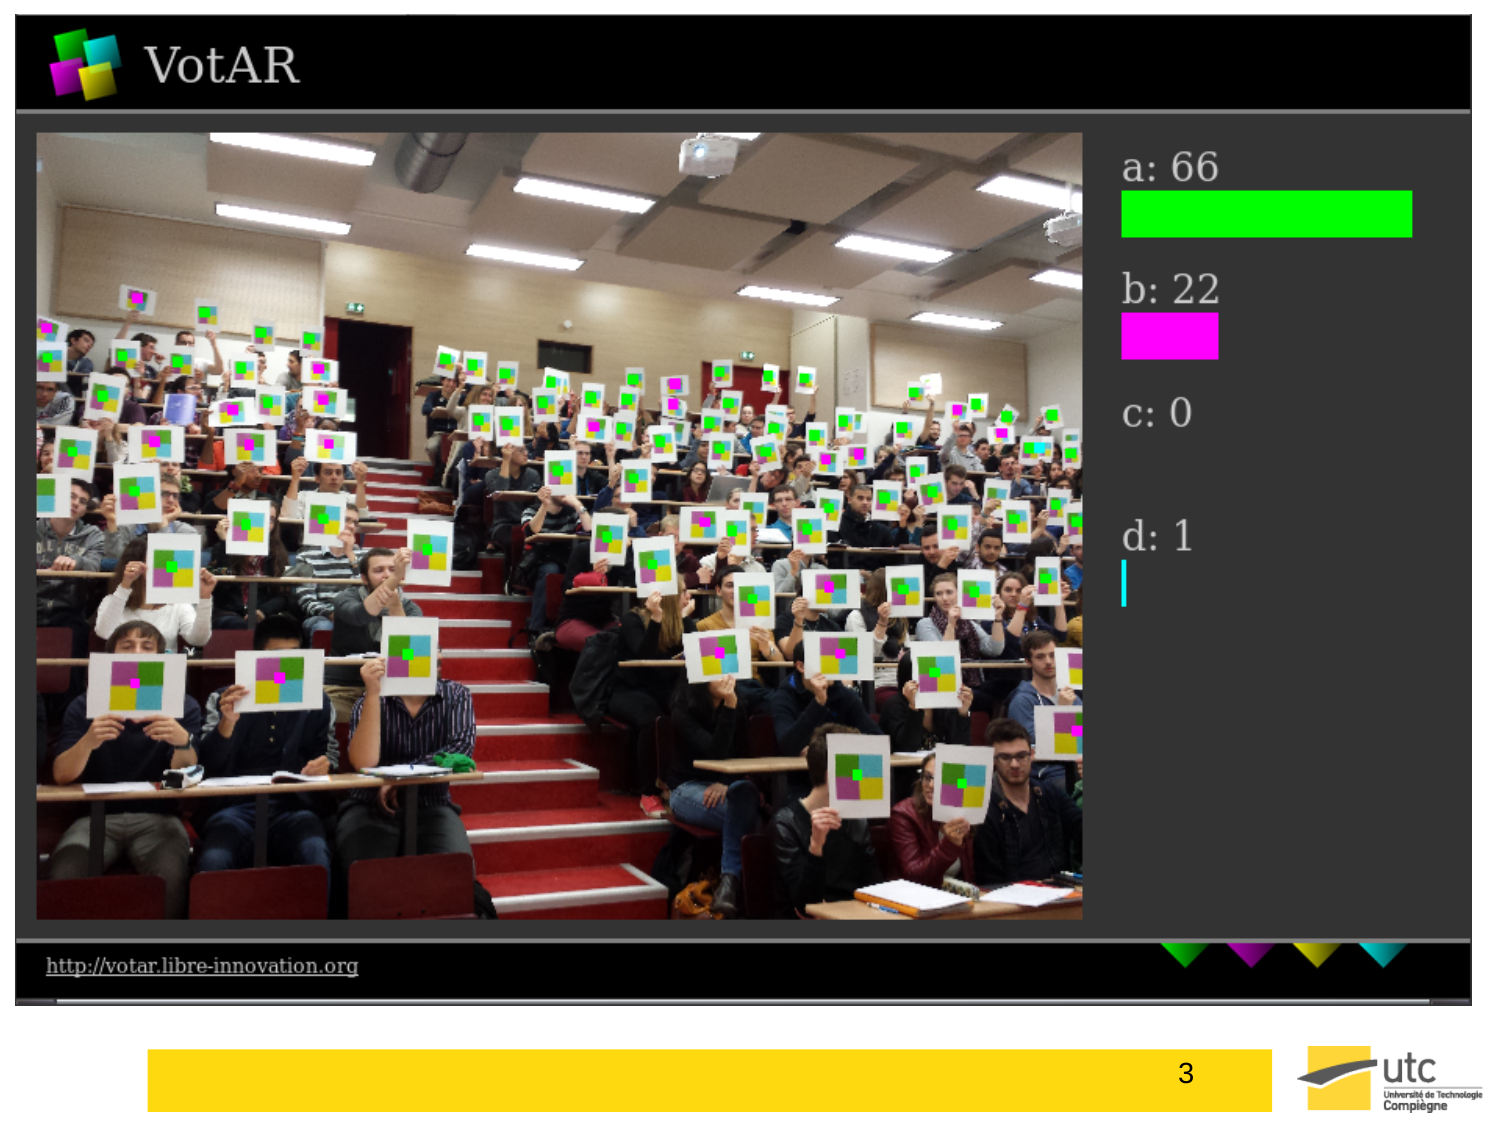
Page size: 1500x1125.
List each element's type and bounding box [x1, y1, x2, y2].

picture [15, 14, 1472, 1006]
picture [1297, 1046, 1483, 1113]
